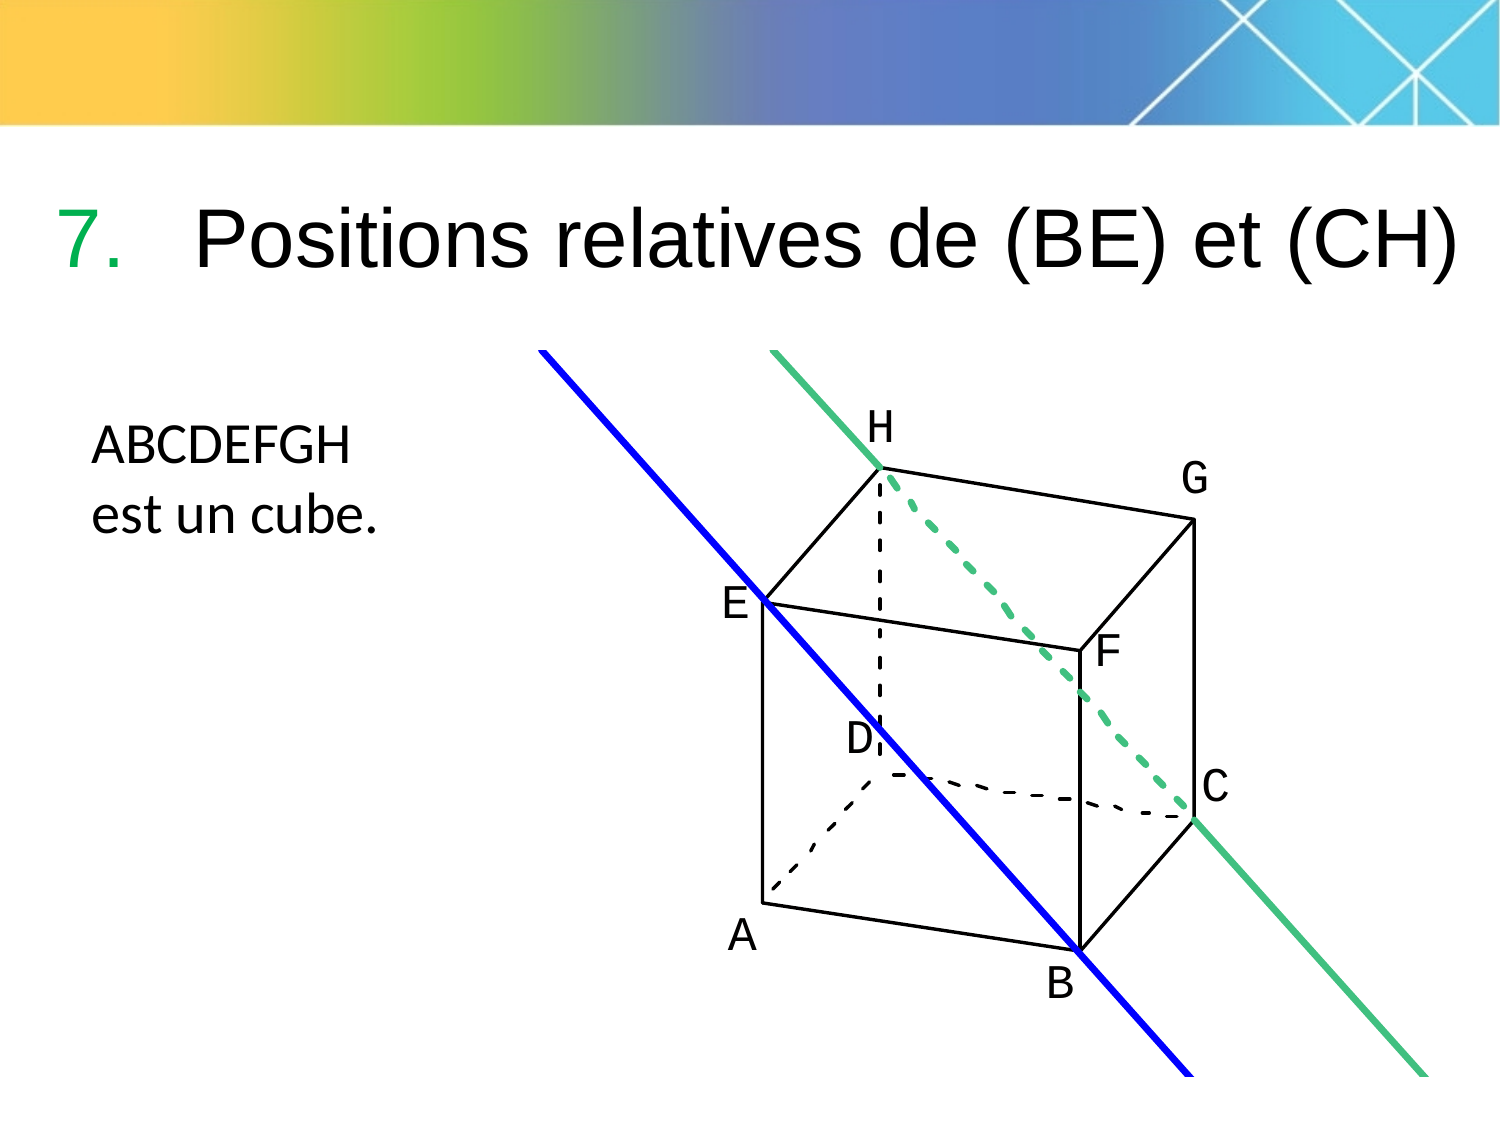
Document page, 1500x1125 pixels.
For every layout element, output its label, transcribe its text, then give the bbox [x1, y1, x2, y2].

text_box ABCDEFGH est un cube. [76, 397, 420, 553]
text_box Positions relatives de (BE) et (CH) [41, 163, 1500, 305]
picture [0, 0, 1500, 127]
picture [513, 350, 1450, 1077]
